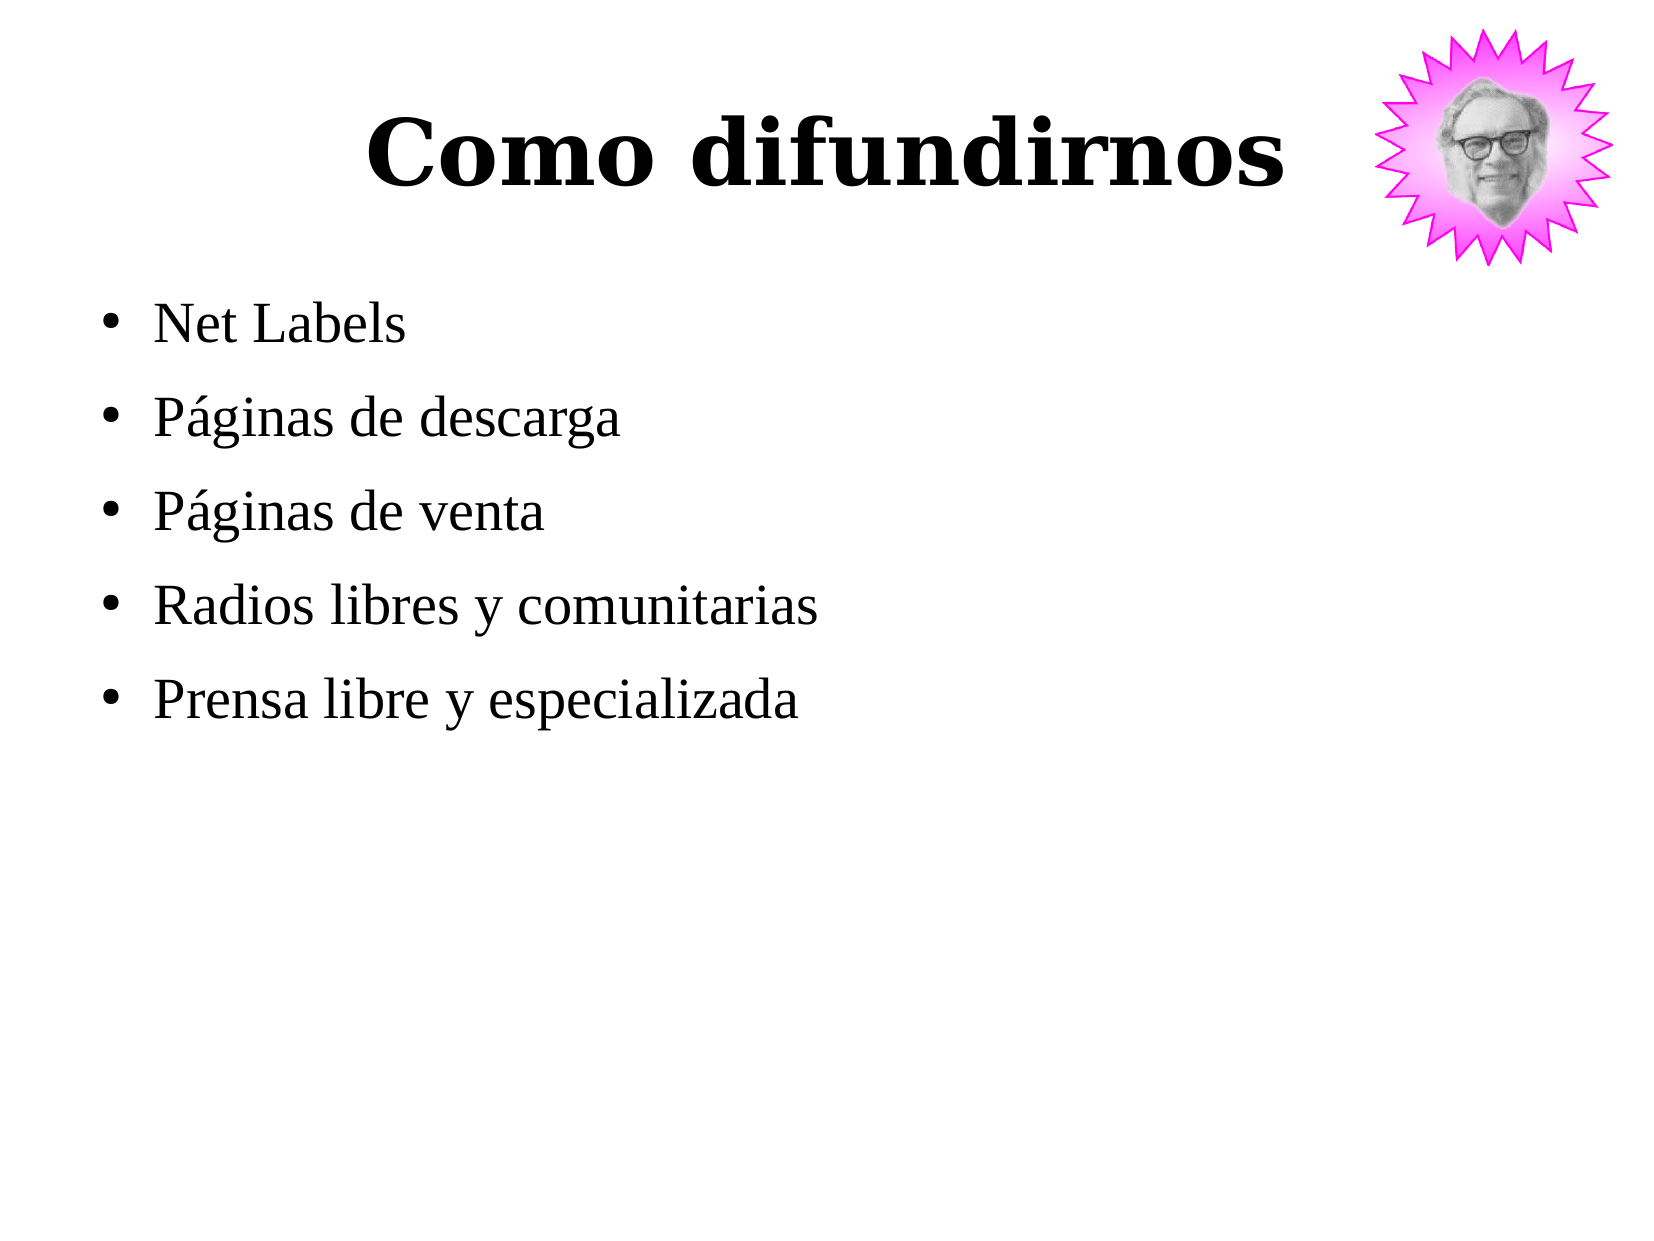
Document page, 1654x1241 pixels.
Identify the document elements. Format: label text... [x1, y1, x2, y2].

title Como difundirnos [82, 49, 1375, 257]
list Net Labels Páginas de descarga Páginas de venta Radios libres y comunitarias Prensa libre y especializada [82, 290, 1571, 1109]
picture [1375, 29, 1613, 266]
